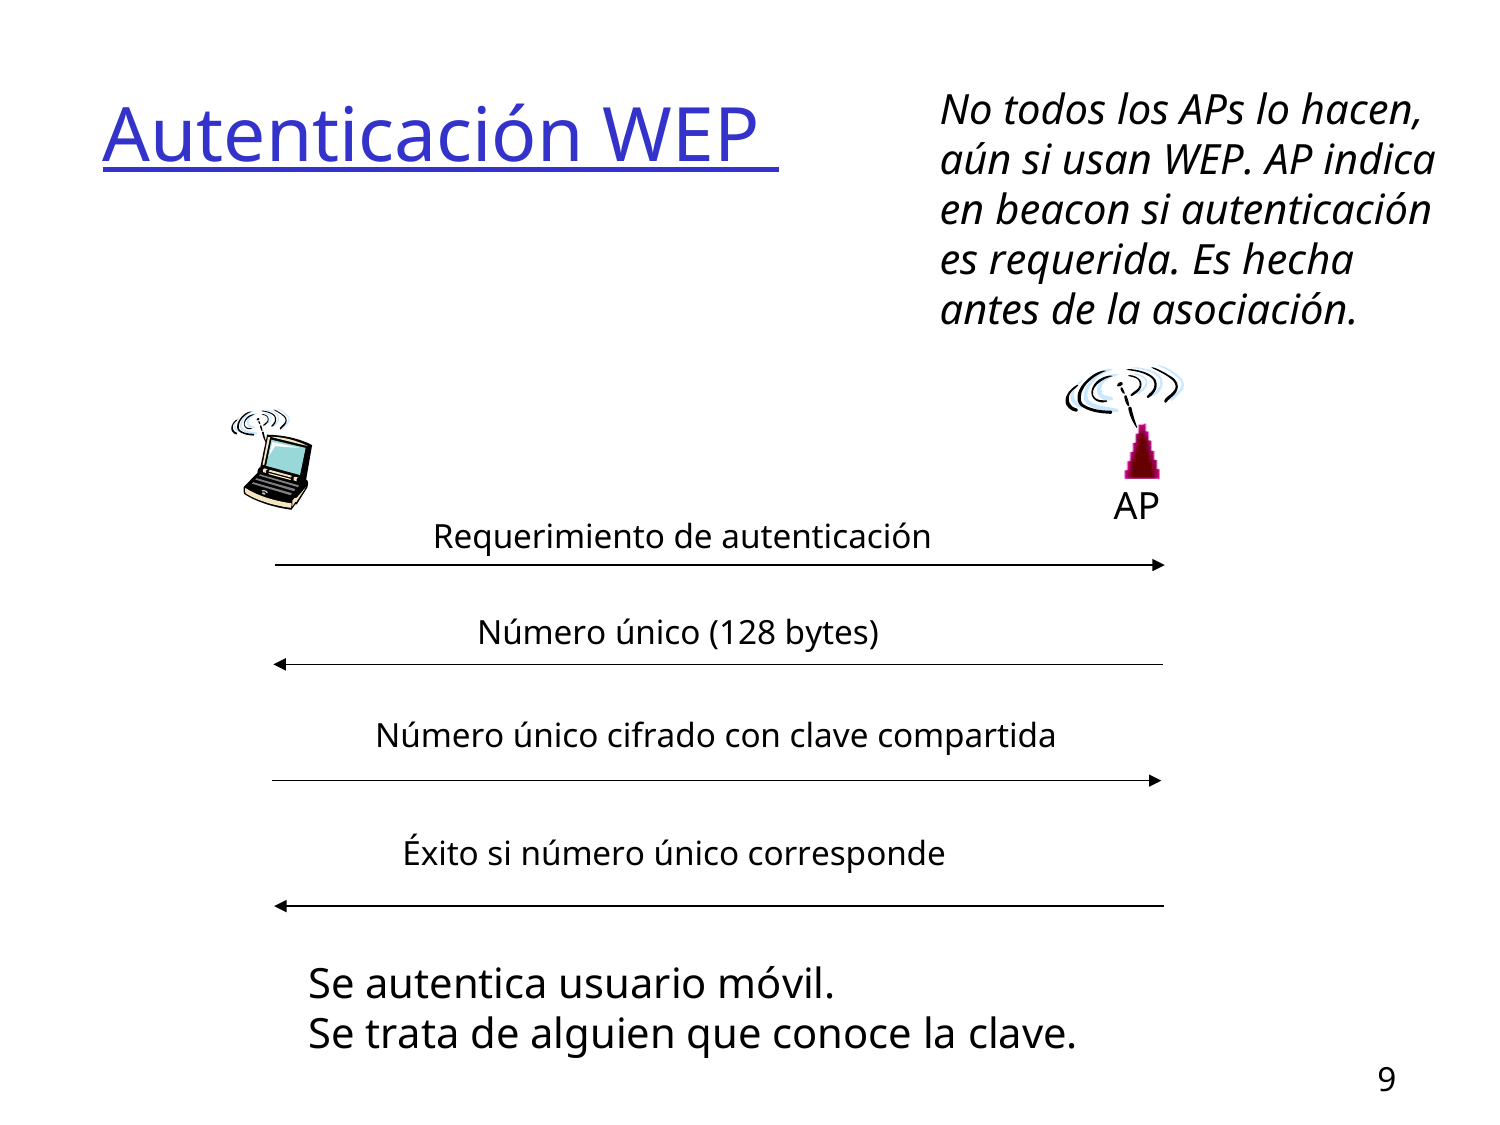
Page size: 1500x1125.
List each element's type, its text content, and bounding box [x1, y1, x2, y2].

text_box AP [1098, 474, 1176, 535]
title Autenticación WEP [87, 37, 1363, 225]
text_box [1065, 368, 1119, 414]
text_box No todos los APs lo hacen, aún si usan WEP. AP indica en beacon si autenticación es requerida. Es hecha antes de la asociación. [924, 75, 1463, 341]
text_box [1126, 365, 1184, 403]
text_box [1117, 382, 1125, 394]
text_box Se autentica usuario móvil. Se trata de alguien que conoce la clave. [293, 949, 1164, 1065]
picture [1124, 423, 1160, 479]
text_box [1124, 395, 1138, 429]
text_box Número único (128 bytes) [462, 603, 895, 660]
text_box Éxito si número único corresponde [387, 824, 962, 881]
text_box Requerimiento de autenticación [418, 507, 948, 563]
text_box Número único cifrado con clave compartida [360, 706, 1073, 763]
picture [230, 407, 313, 510]
